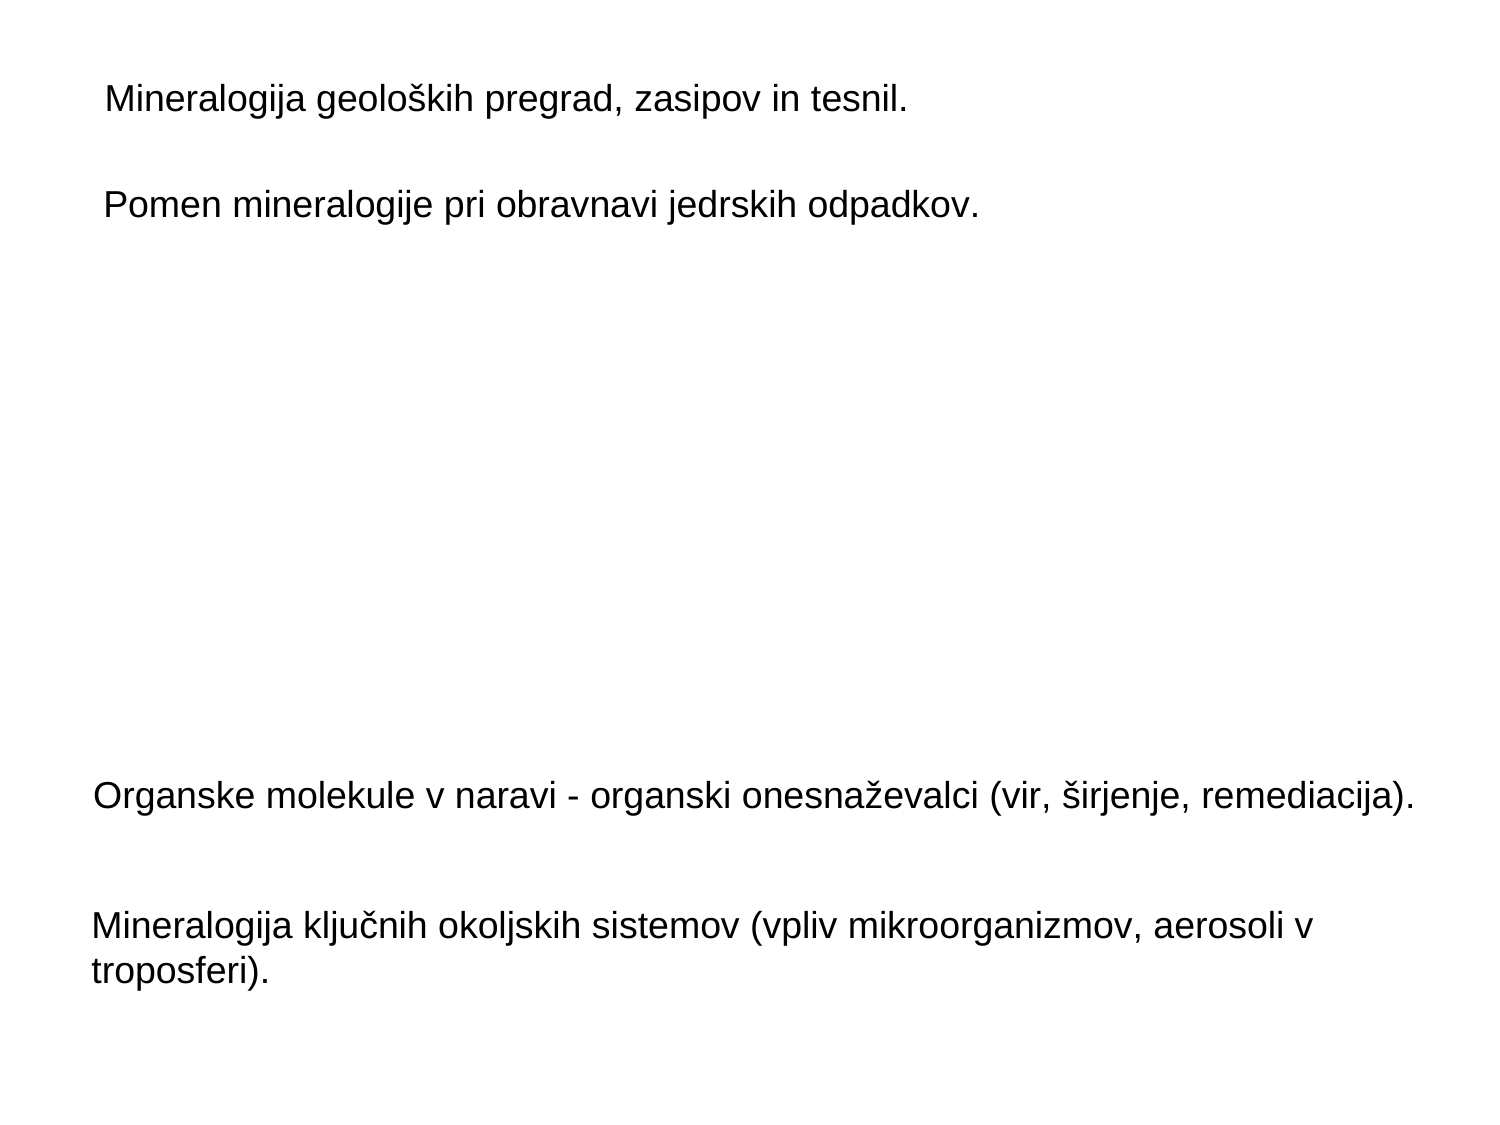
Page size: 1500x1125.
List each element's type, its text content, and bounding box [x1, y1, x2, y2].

text_box Organske molekule v naravi - organski onesnaževalci (vir, širjenje, remediacija). [78, 763, 1431, 824]
text_box Mineralogija ključnih okoljskih sistemov (vpliv mikroorganizmov, aerosoli v troposferi). [76, 893, 1436, 1044]
text_box Mineralogija geoloških pregrad, zasipov in tesnil. [89, 66, 935, 127]
text_box Pomen mineralogije pri obravnavi jedrskih odpadkov. [88, 172, 1377, 234]
